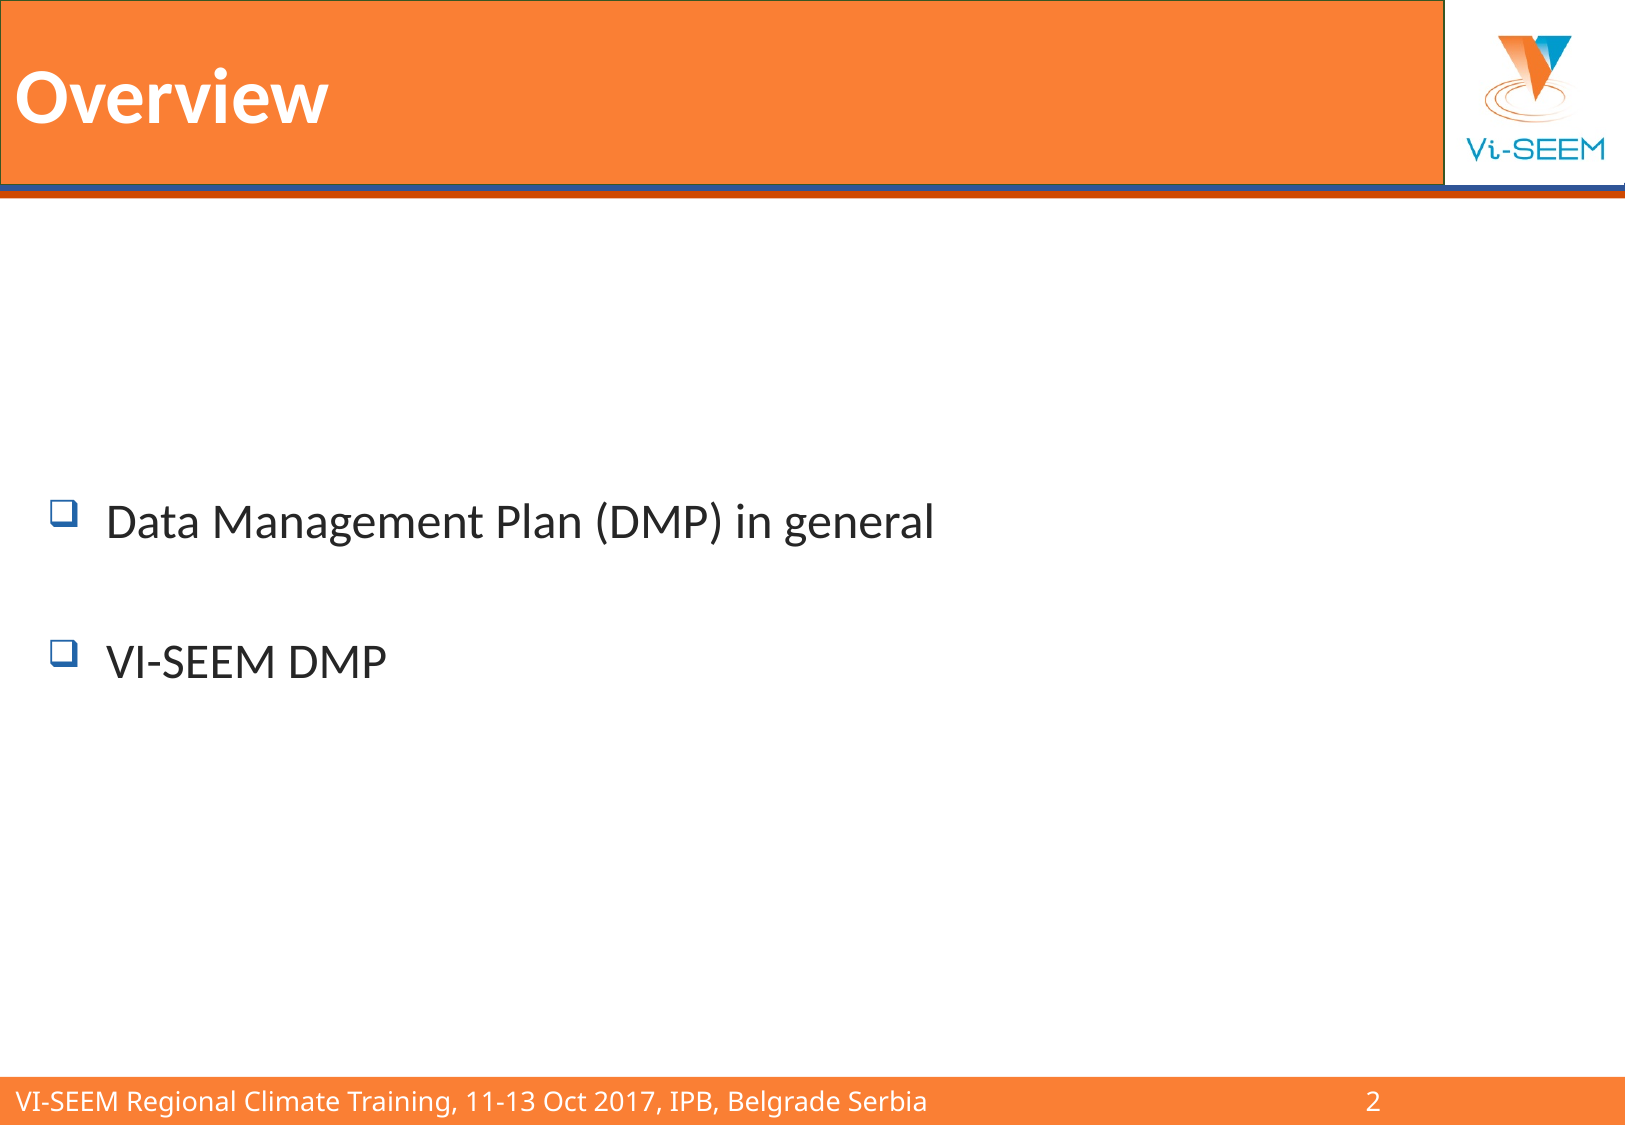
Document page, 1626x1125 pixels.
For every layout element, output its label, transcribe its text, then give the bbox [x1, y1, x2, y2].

picture [1445, 0, 1624, 185]
title Overview [0, 0, 1445, 185]
footer VI-SEEM Regional Climate Training, 11-13 Oct 2017, IPB, Belgrade Serbia <number> [0, 1076, 1625, 1125]
list Data Management Plan (DMP) in general VI-SEEM DMP [31, 271, 1593, 1076]
